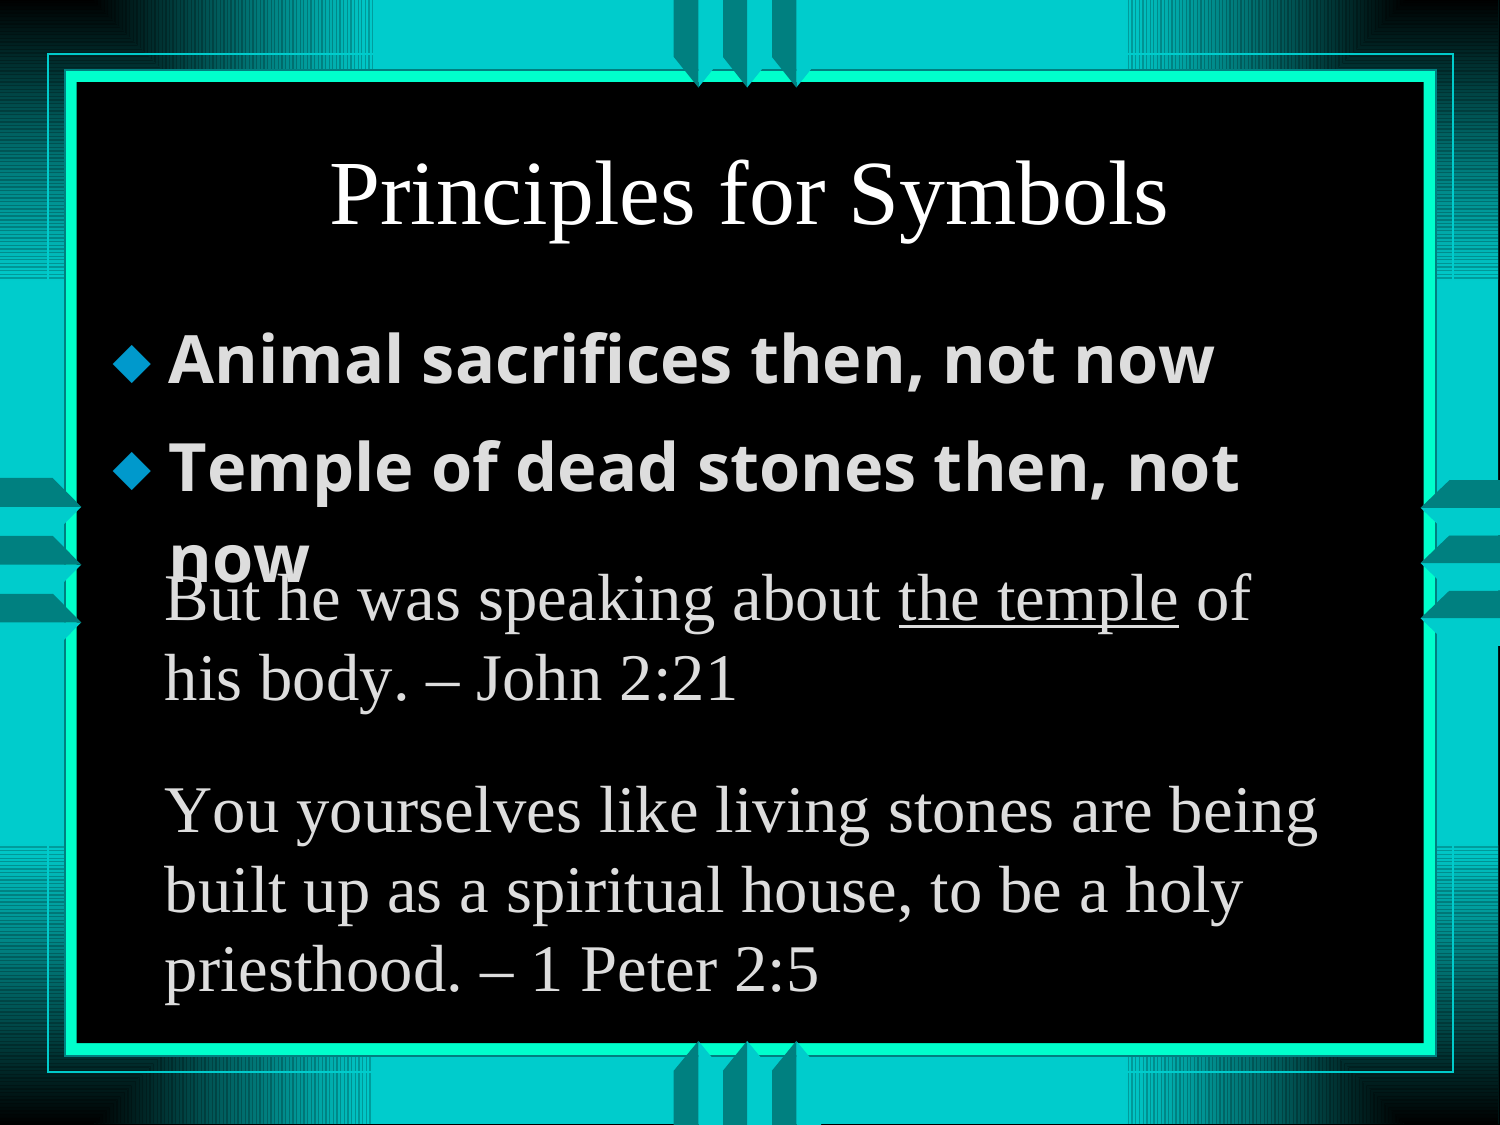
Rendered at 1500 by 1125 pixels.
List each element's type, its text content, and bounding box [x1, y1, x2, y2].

title Principles for Symbols [112, 99, 1388, 288]
text_box But he was speaking about the temple of his body. – John 2:21 [150, 546, 1351, 722]
list Animal sacrifices then, not now Temple of dead stones then, not now [112, 312, 1388, 488]
text_box You yourselves like living stones are being built up as a spiritual house, to be a holy priesthood. – 1 Peter 2:5 [150, 757, 1351, 1013]
